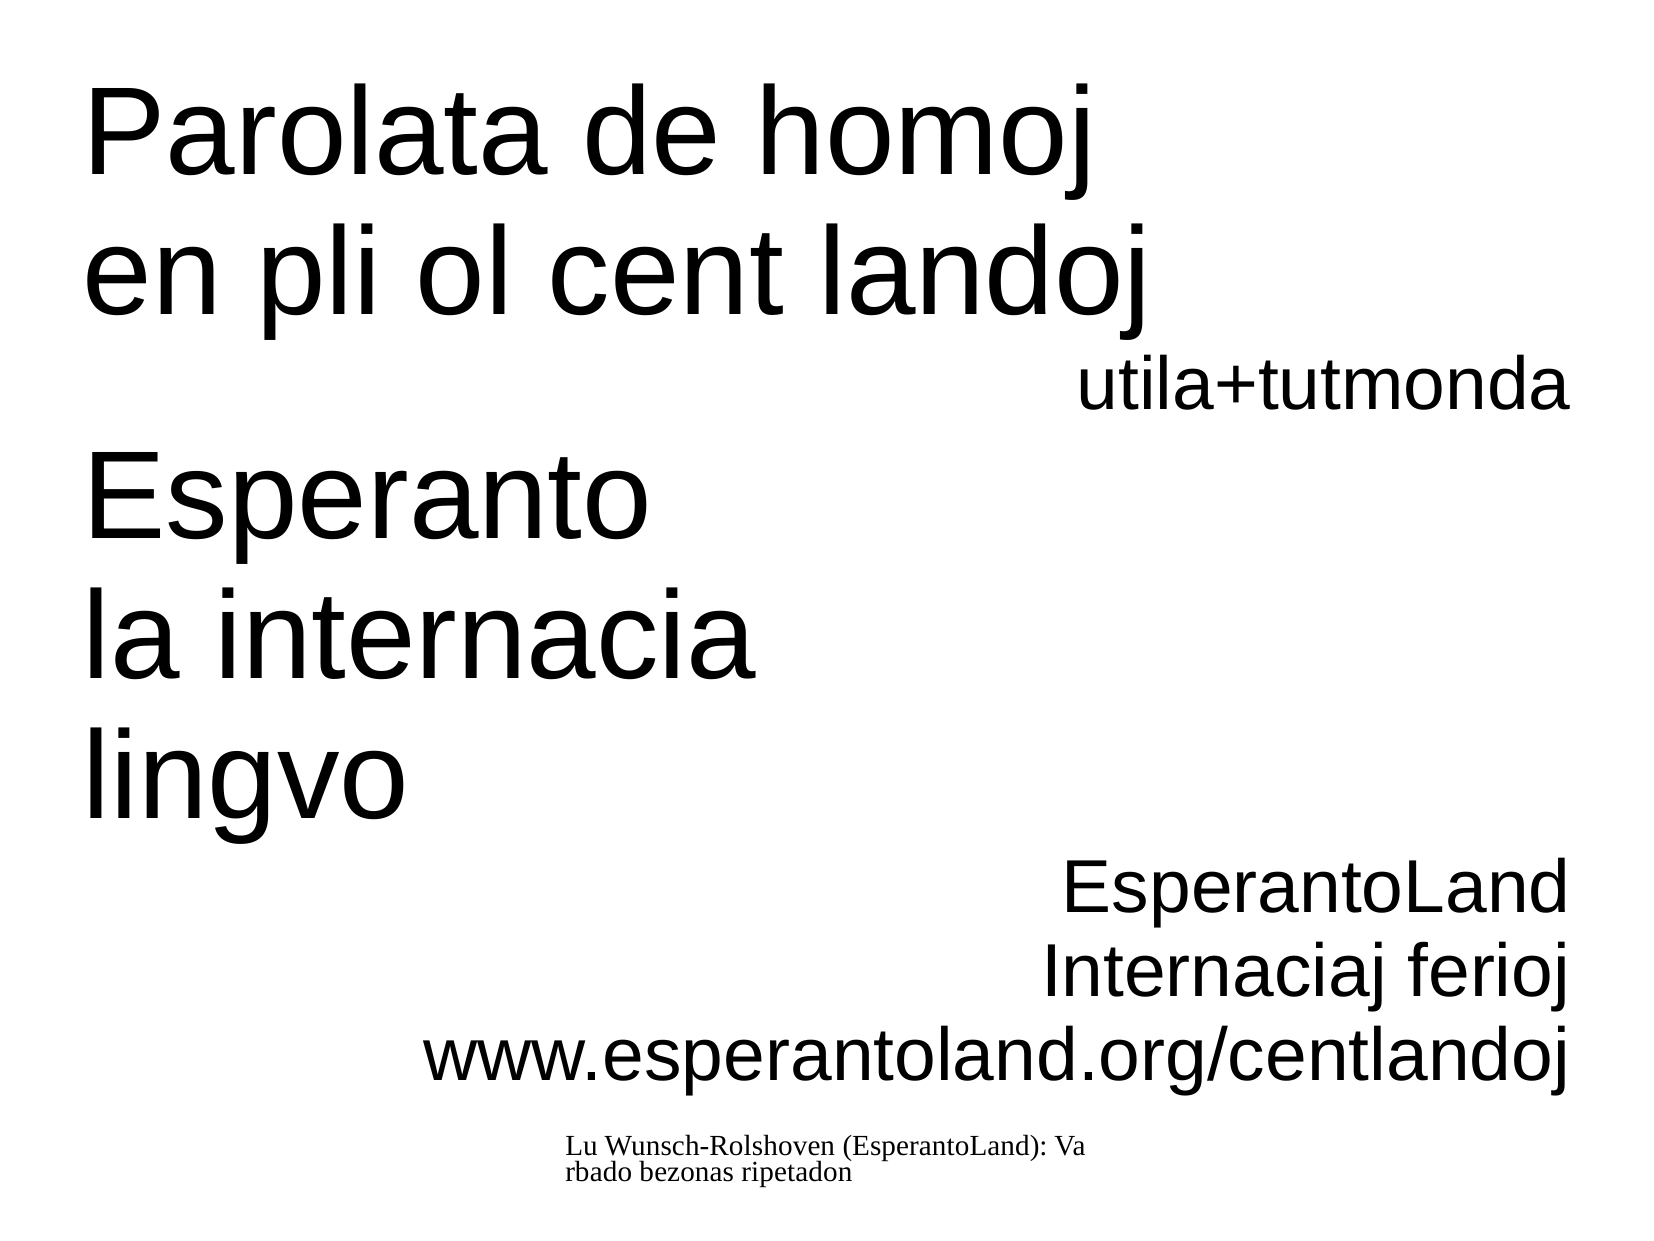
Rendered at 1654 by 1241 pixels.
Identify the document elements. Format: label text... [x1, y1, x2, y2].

subtitle Parolata de homoj en pli ol cent landoj utila+tutmonda Esperanto la internacia lingvo EsperantoLand Internaciaj ferioj www.esperantoland.org/centlandoj [82, 49, 1571, 1109]
